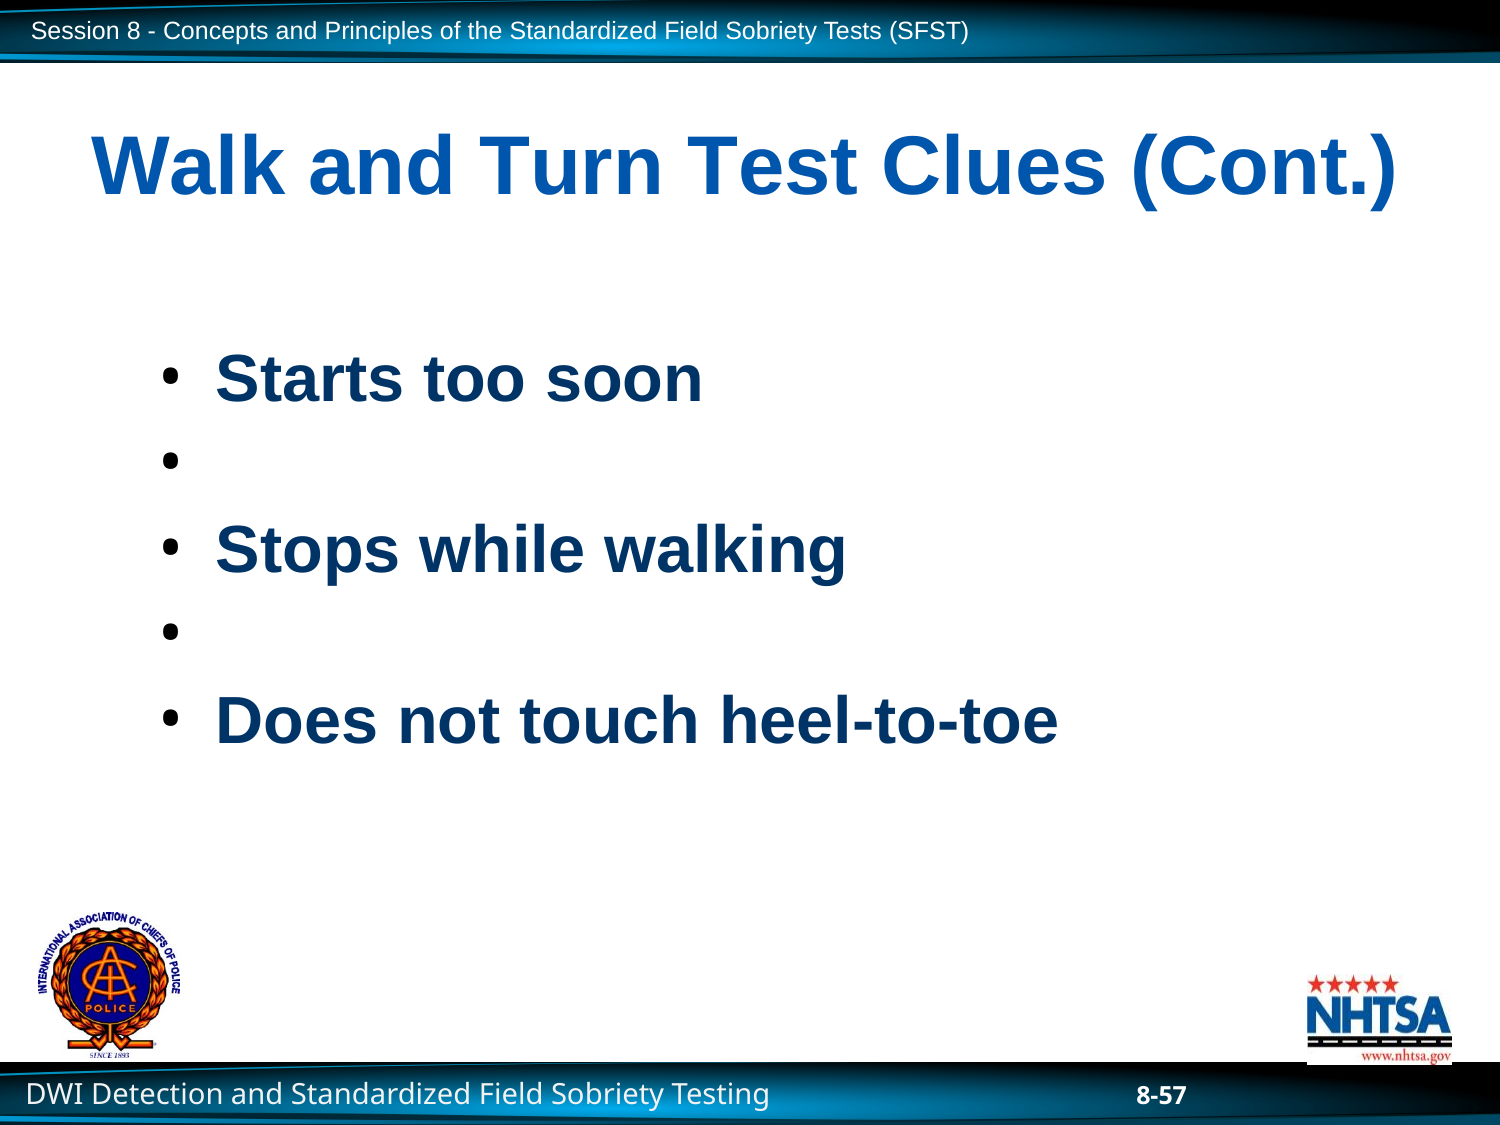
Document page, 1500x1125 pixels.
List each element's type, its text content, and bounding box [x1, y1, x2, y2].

text_box 8-57 [1121, 1067, 1471, 1125]
title Walk and Turn Test Clues (Cont.) [85, 111, 1406, 207]
list Starts too soon Stops while walking Does not touch heel-to-toe [158, 334, 1476, 807]
